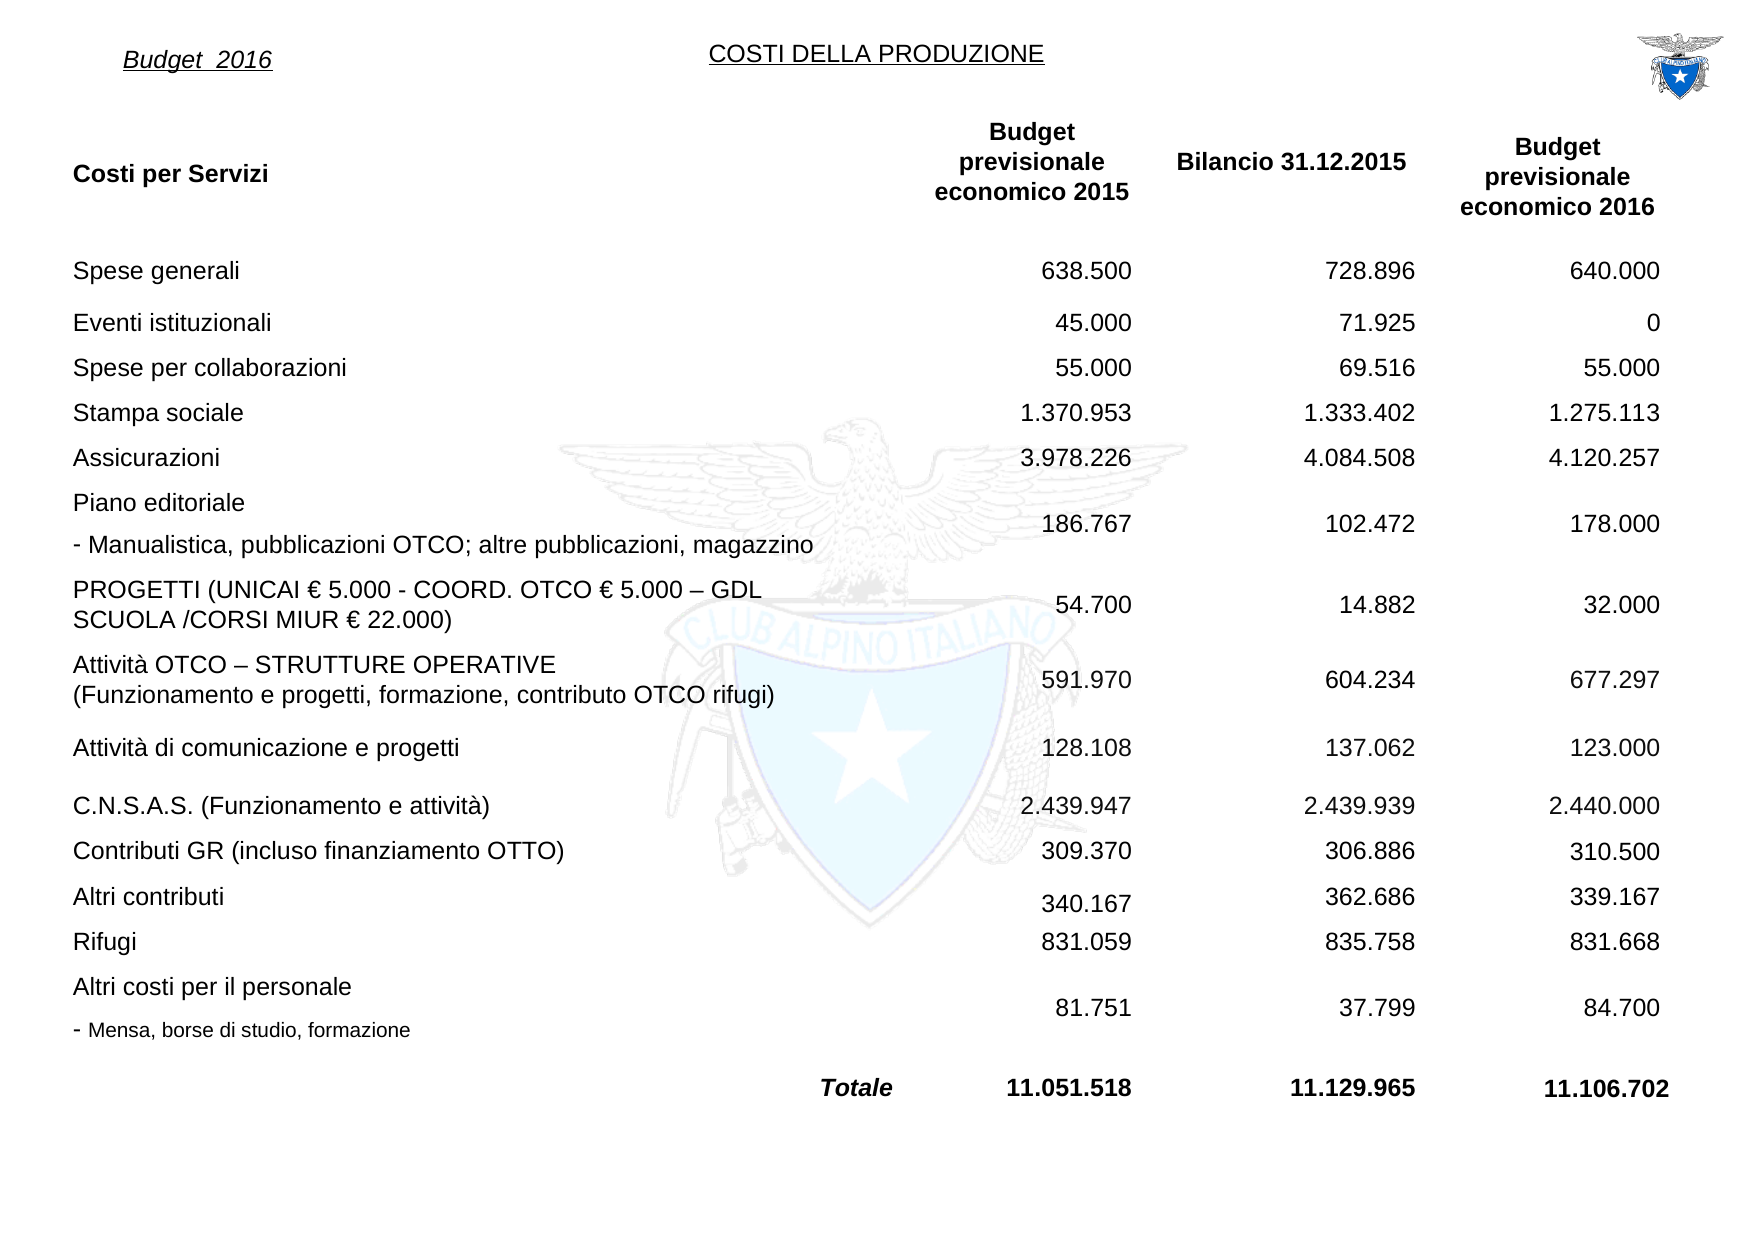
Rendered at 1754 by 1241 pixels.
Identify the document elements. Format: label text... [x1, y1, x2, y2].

table_cell 81.751 [908, 962, 1144, 1050]
table_cell 1.370.953 [908, 389, 1144, 434]
table_cell 309.370 [908, 827, 1144, 872]
table_cell Spese generali [58, 246, 908, 299]
table_cell 186.767 [908, 479, 1144, 566]
table_cell 3.978.226 [908, 434, 1144, 479]
table_cell 728.896 [1144, 246, 1428, 299]
text_box Budget 2016 [50, 35, 346, 81]
table_cell 4.084.508 [1144, 434, 1428, 479]
table_cell 1.275.113 [1428, 389, 1676, 434]
table_cell 54.700 [908, 566, 1144, 641]
table_cell C.N.S.A.S. (Funzionamento e attività) [58, 782, 908, 827]
table_cell 0 [1428, 299, 1676, 344]
table_cell 11.106.702 [1428, 1050, 1676, 1123]
table_cell 2.439.939 [1144, 782, 1428, 827]
table_cell 306.886 [1144, 827, 1428, 872]
table_cell Piano editoriale Manualistica, pubblicazioni OTCO; altre pubblicazioni, magazzino [58, 479, 908, 566]
table_cell 591.970 [908, 641, 1144, 716]
table_cell 362.686 [1144, 872, 1428, 917]
picture [1633, 29, 1728, 108]
table_cell Rifugi [58, 917, 908, 962]
table_cell Totale [58, 1050, 908, 1123]
table_cell 178.000 [1428, 479, 1676, 566]
table_cell 4.120.257 [1428, 434, 1676, 479]
table_cell Spese per collaborazioni [58, 344, 908, 389]
table_cell 310.500 [1428, 827, 1676, 872]
table_cell 37.799 [1144, 962, 1428, 1050]
table_header Budget previsionale economico 2015 [908, 105, 1144, 246]
table_cell Altri contributi [58, 872, 908, 917]
table_header Costi per Servizi [58, 105, 908, 246]
table_header Budget previsionale economico 2016 [1428, 105, 1676, 246]
table_cell 137.062 [1144, 716, 1428, 782]
table_cell 339.167 [1428, 872, 1676, 917]
table_cell 55.000 [1428, 344, 1676, 389]
table_cell 11.129.965 [1144, 1050, 1428, 1123]
table_cell 831.668 [1428, 917, 1676, 962]
table_cell Contributi GR (incluso finanziamento OTTO) [58, 827, 908, 872]
table_header Bilancio 31.12.2015 [1144, 105, 1428, 246]
table_cell Assicurazioni [58, 434, 908, 479]
table_cell 831.059 [908, 917, 1144, 962]
table_cell 677.297 [1428, 641, 1676, 716]
table_cell 55.000 [908, 344, 1144, 389]
table_cell 84.700 [1428, 962, 1676, 1050]
table_header COSTI DELLA PRODUZIONE [508, 30, 1246, 75]
table_cell 11.051.518 [908, 1050, 1144, 1123]
table_cell 835.758 [1144, 917, 1428, 962]
table_cell 604.234 [1144, 641, 1428, 716]
table_cell 69.516 [1144, 344, 1428, 389]
table_cell 638.500 [908, 246, 1144, 299]
table_cell Altri costi per il personale - Mensa, borse di studio, formazione [58, 962, 908, 1050]
table_cell 45.000 [908, 299, 1144, 344]
table_cell PROGETTI (UNICAI € 5.000 - COORD. OTCO € 5.000 – GDL SCUOLA /CORSI MIUR € 22.000) [58, 566, 908, 641]
table_cell Attività di comunicazione e progetti [58, 716, 908, 782]
table_cell 32.000 [1428, 566, 1676, 641]
table_cell 2.439.947 [908, 782, 1144, 827]
table_cell 2.440.000 [1428, 782, 1676, 827]
table_cell Stampa sociale [58, 389, 908, 434]
table_cell Eventi istituzionali [58, 299, 908, 344]
table_cell 123.000 [1428, 716, 1676, 782]
table_cell 128.108 [908, 716, 1144, 782]
table_cell 71.925 [1144, 299, 1428, 344]
table_cell 1.333.402 [1144, 389, 1428, 434]
table_cell 340.167 [908, 872, 1144, 917]
table_cell Attività OTCO – STRUTTURE OPERATIVE (Funzionamento e progetti, formazione, contributo OTCO rifugi) [58, 641, 908, 716]
table_cell 102.472 [1144, 479, 1428, 566]
table_cell 14.882 [1144, 566, 1428, 641]
table_cell 640.000 [1428, 246, 1676, 299]
